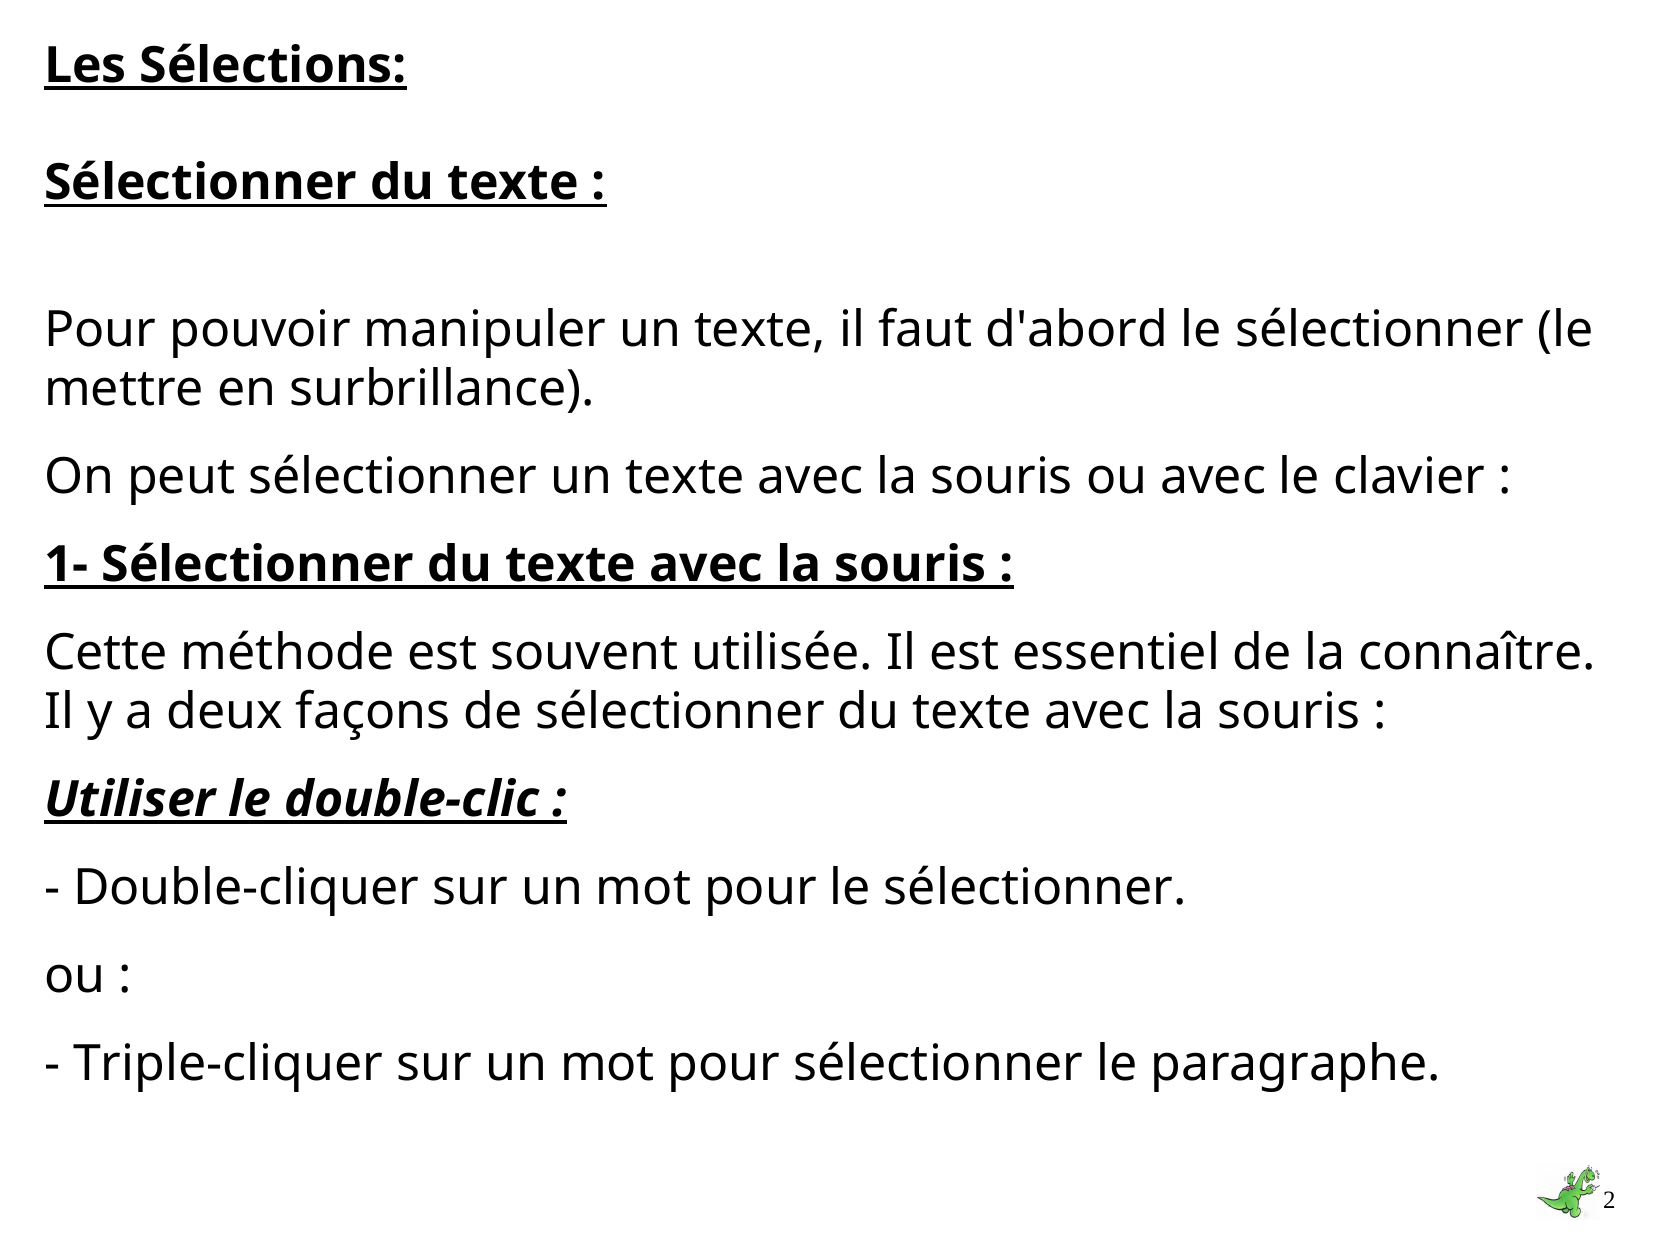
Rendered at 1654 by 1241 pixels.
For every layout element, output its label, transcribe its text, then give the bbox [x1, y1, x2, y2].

text_box 2 [1603, 1186, 1632, 1214]
picture [1536, 1163, 1600, 1220]
text_box Les Sélections: Sélectionner du texte : Pour pouvoir manipuler un texte, il faut d'abord le sélectionner (le mettre en surbrillance). On peut sélectionner un texte avec la souris ou avec le clavier : 1- Sélectionner du texte avec la souris : Cette méthode est souvent utilisée. Il est essentiel de la connaître. Il y a deux façons de sélectionner du texte avec la souris : Utiliser le double-clic : - Double-cliquer sur un mot pour le sélectionner. ou : - Triple-cliquer sur un mot pour sélectionner le paragraphe. [29, 51, 1654, 1030]
